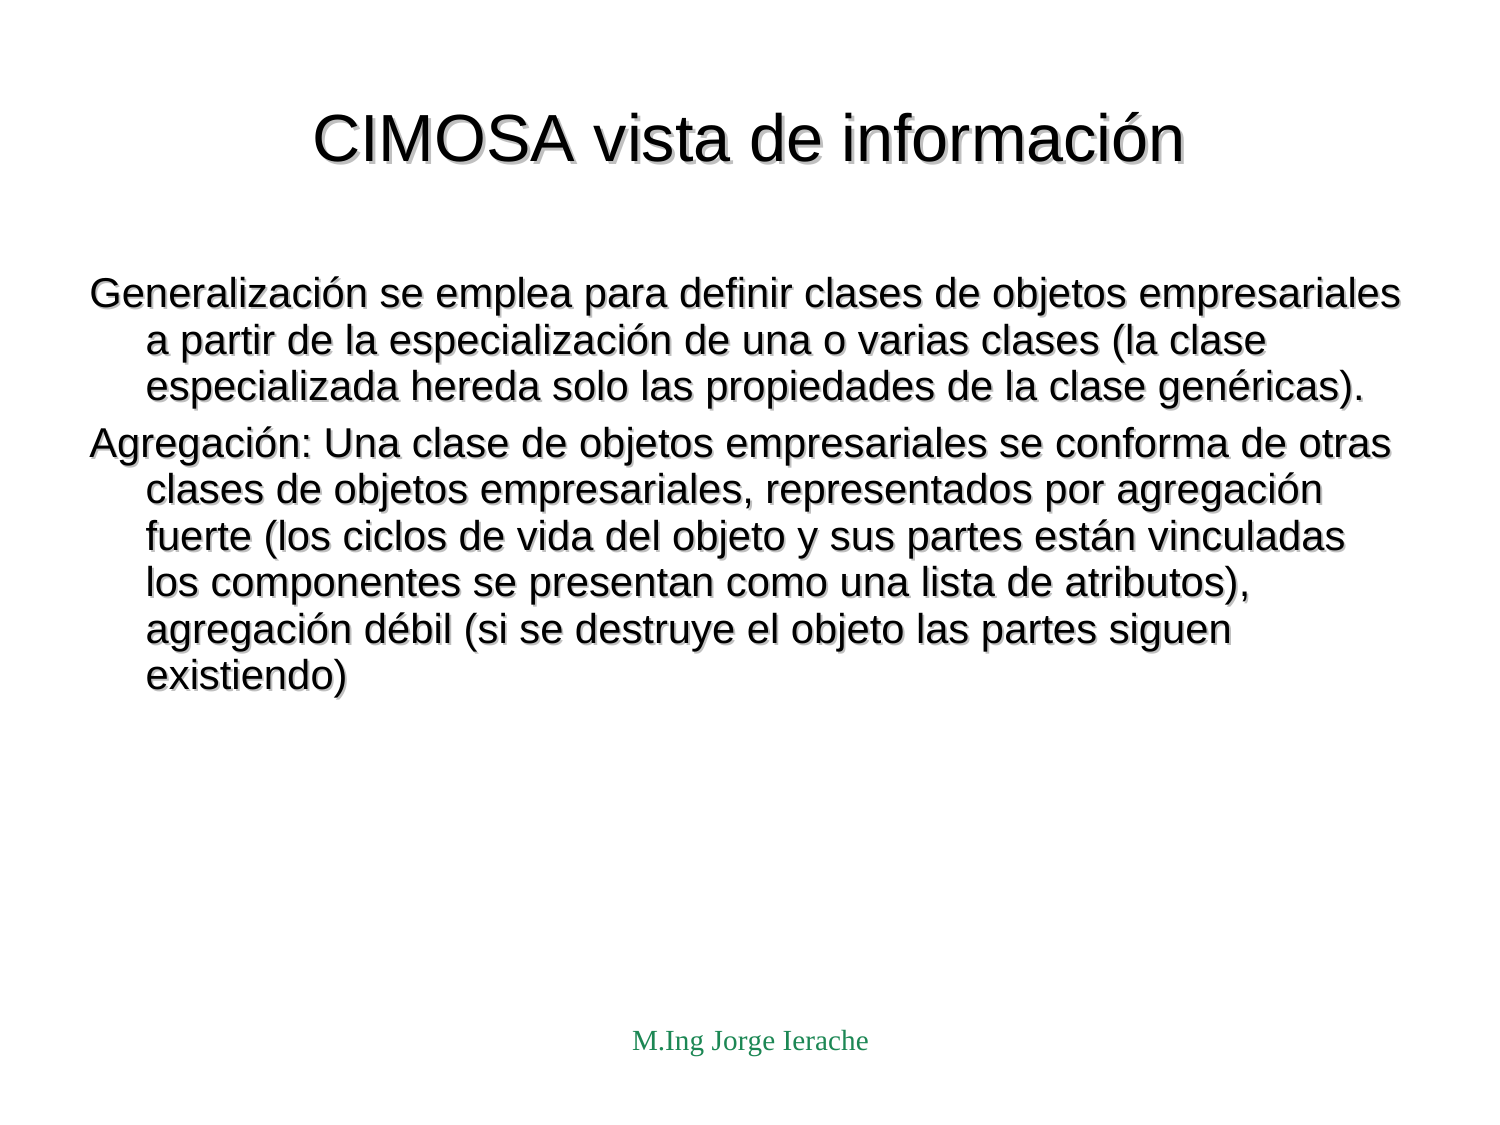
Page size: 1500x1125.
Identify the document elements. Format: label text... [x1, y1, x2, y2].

list Generalización se emplea para definir clases de objetos empresariales a partir de la especialización de una o varias clases (la clase especializada hereda solo las propiedades de la clase genéricas). Agregación: Una clase de objetos empresariales se conforma de otras clases de objetos empresariales, representados por agregación fuerte (los ciclos de vida del objeto y sus partes están vinculadas los componentes se presentan como una lista de atributos), agregación débil (si se destruye el objeto las partes siguen existiendo) [74, 262, 1425, 1001]
title CIMOSA vista de información [74, 44, 1425, 233]
